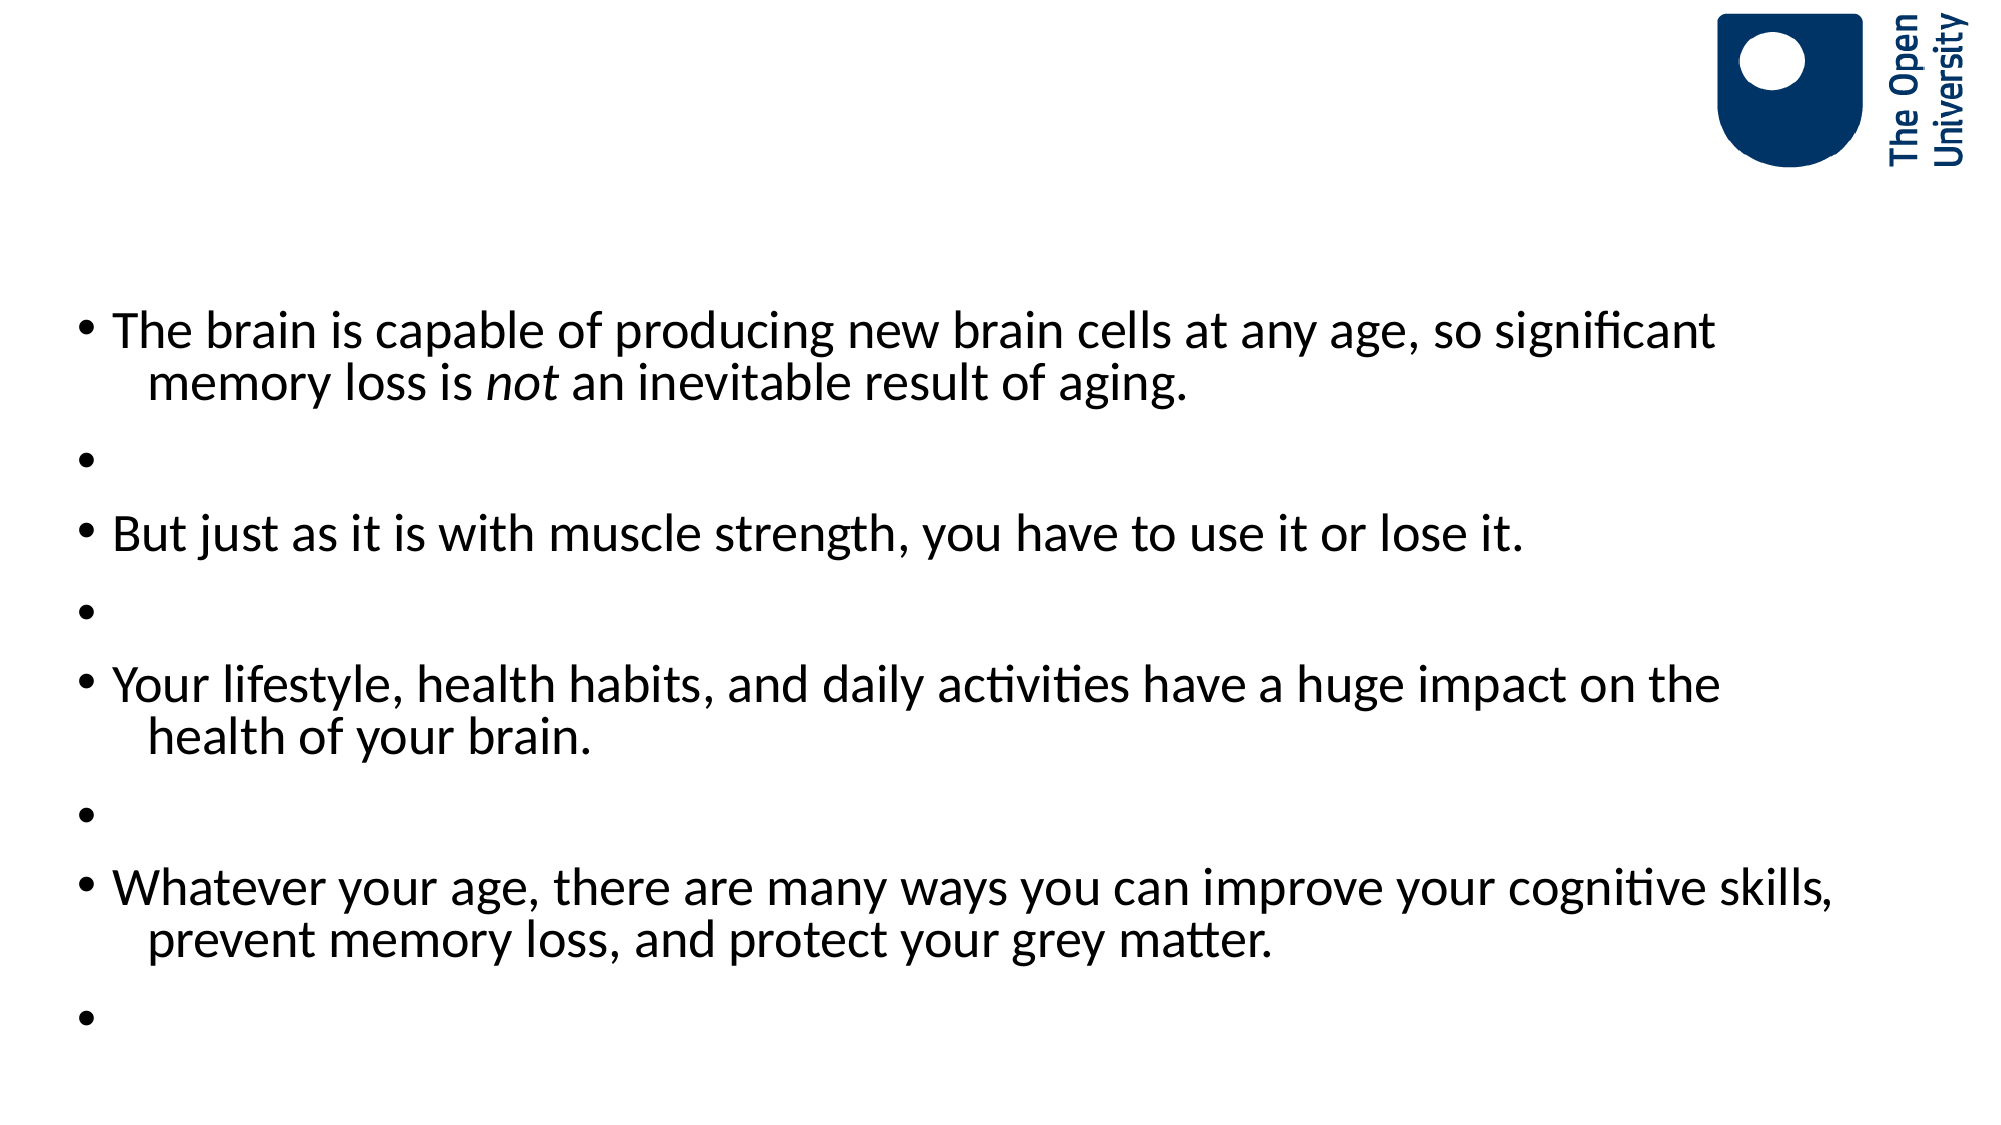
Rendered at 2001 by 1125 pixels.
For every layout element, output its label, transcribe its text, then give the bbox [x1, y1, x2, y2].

list The brain is capable of producing new brain cells at any age, so significant memory loss is not an inevitable result of aging. But just as it is with muscle strength, you have to use it or lose it. Your lifestyle, health habits, and daily activities have a huge impact on the health of your brain. Whatever your age, there are many ways you can improve your cognitive skills, prevent memory loss, and protect your grey matter. [62, 299, 1863, 1014]
picture [1716, 10, 1971, 170]
